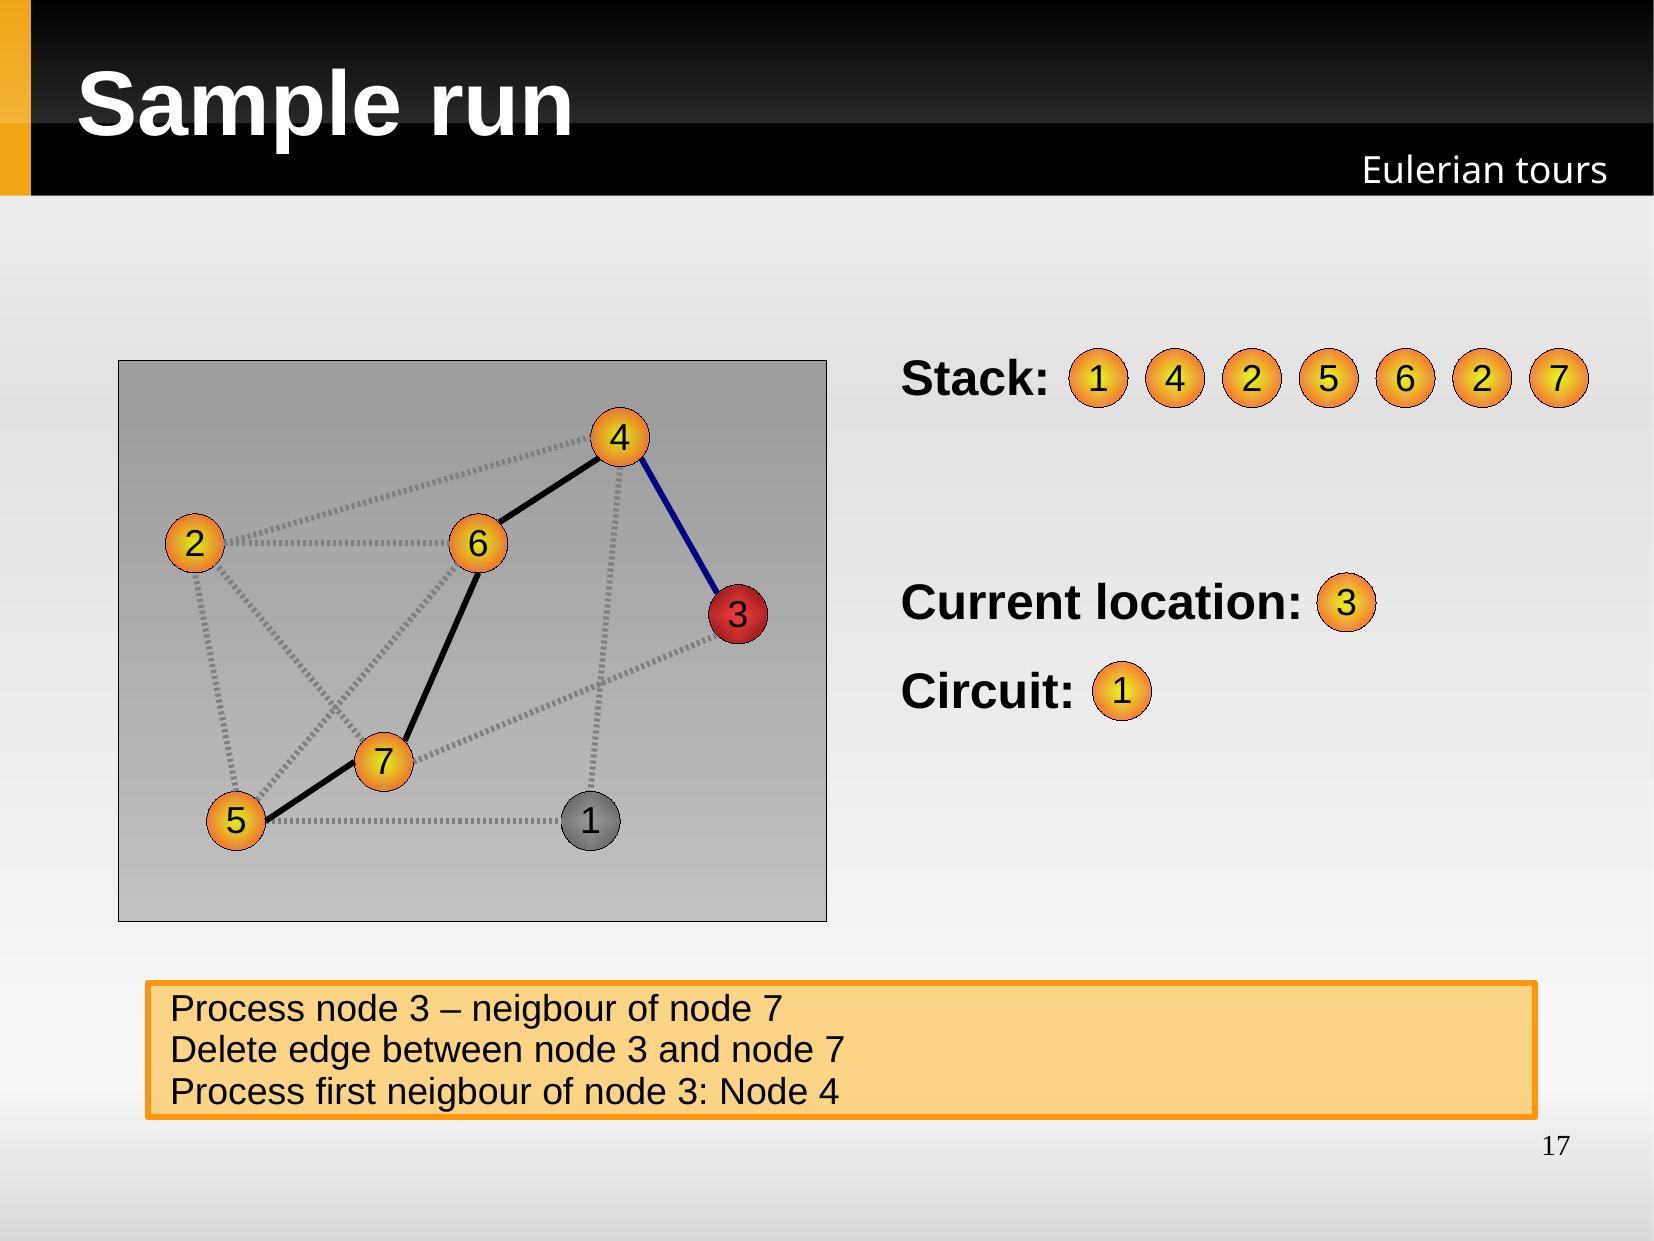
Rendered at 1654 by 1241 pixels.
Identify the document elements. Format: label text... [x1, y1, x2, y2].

text_box 3 [1316, 572, 1377, 632]
text_box 5 [206, 791, 266, 851]
text_box 2 [1452, 348, 1512, 408]
text_box 1 [1068, 348, 1129, 408]
text_box 2 [1222, 348, 1282, 408]
text_box 3 [708, 584, 768, 644]
text_box 1 [561, 791, 621, 851]
text_box 6 [448, 513, 508, 573]
text_box Current location: [885, 567, 1359, 638]
text_box Stack: [885, 342, 1123, 414]
text_box Process node 3 – neigbour of node 7 Delete edge between node 3 and node 7 Process first neigbour of node 3: Node 4 [147, 982, 1536, 1118]
text_box 1 [1092, 661, 1152, 721]
title Sample run [76, 0, 1565, 208]
text_box 7 [1529, 348, 1589, 408]
text_box 6 [1375, 348, 1436, 408]
picture [0, 0, 1654, 1241]
text_box 2 [165, 513, 225, 573]
text_box Circuit: [885, 655, 1093, 727]
text_box 7 [354, 732, 414, 792]
text_box 5 [1299, 348, 1359, 408]
text_box [118, 360, 827, 922]
text_box 4 [590, 407, 650, 467]
text_box 4 [1145, 348, 1205, 408]
